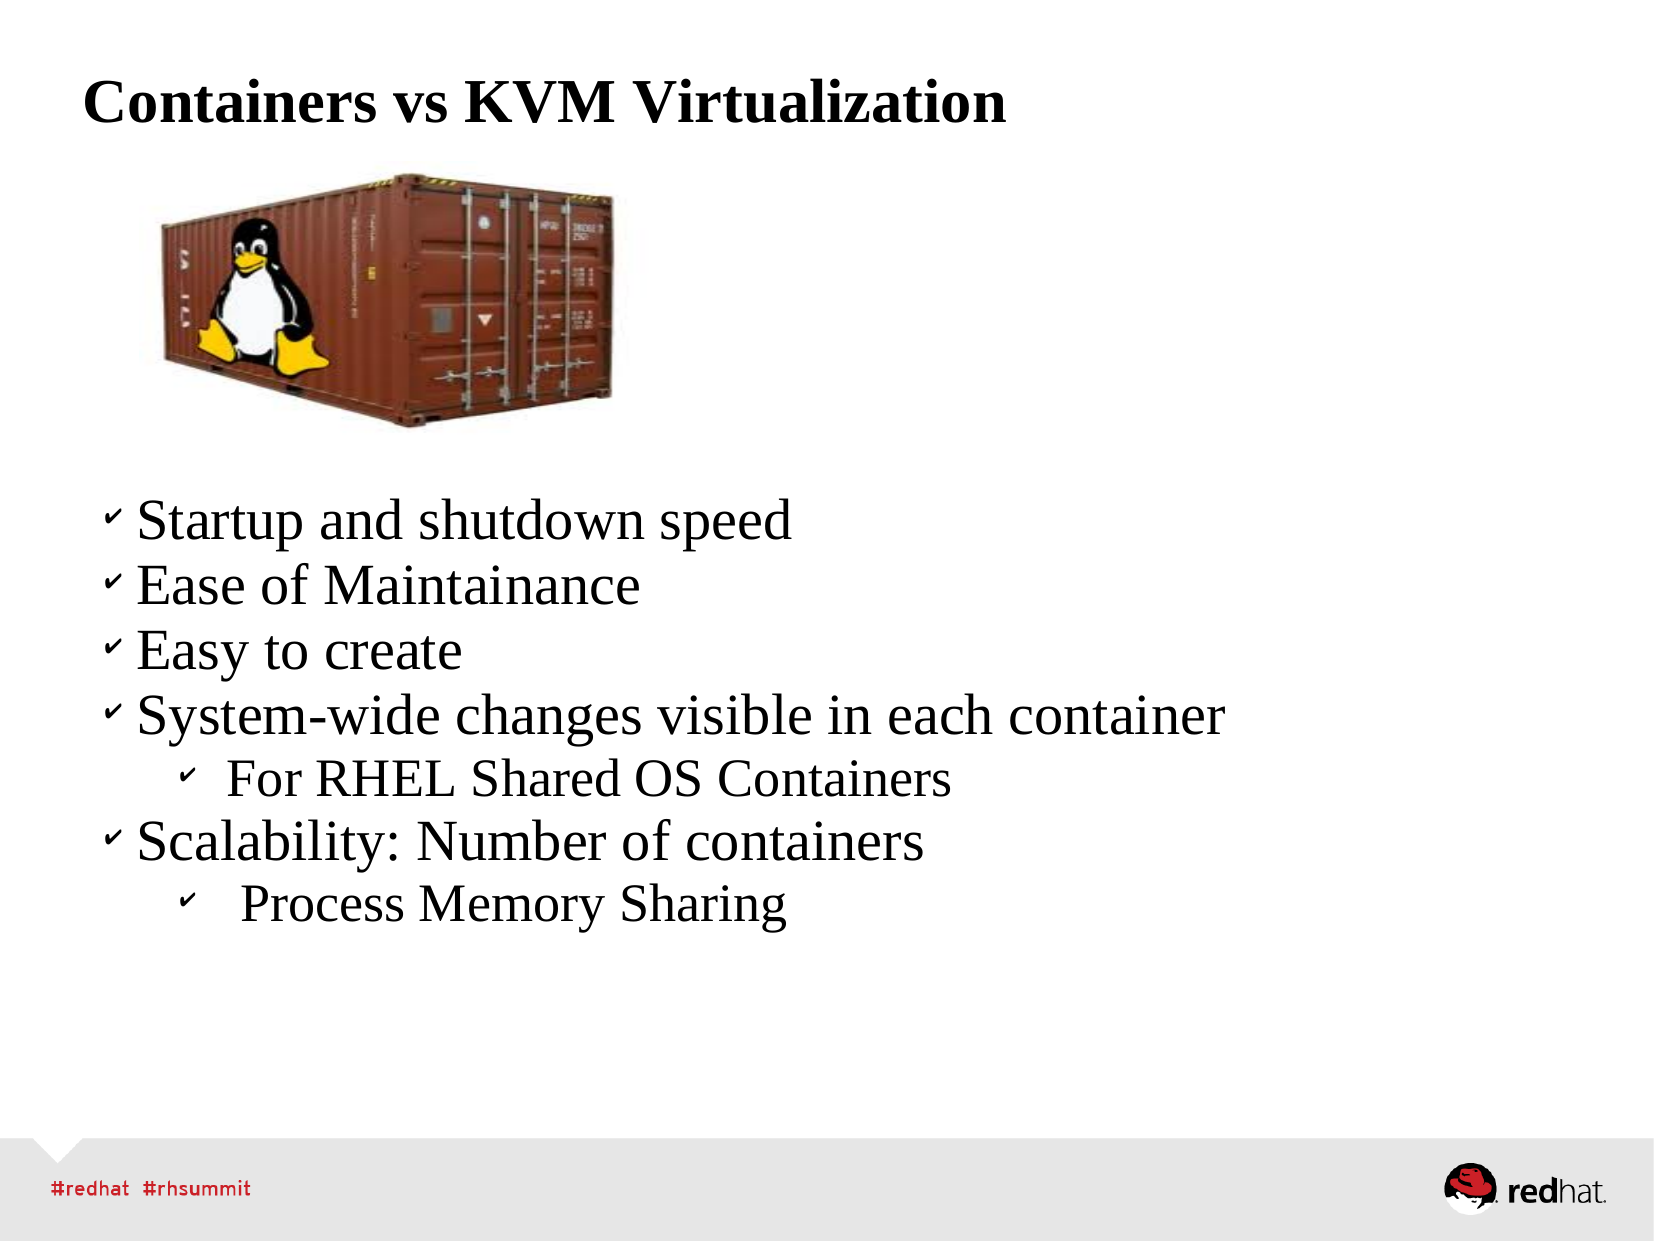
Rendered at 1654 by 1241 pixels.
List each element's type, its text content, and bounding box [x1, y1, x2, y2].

picture [0, 0, 1654, 1241]
text_box Startup and shutdown speed Ease of Maintainance Easy to create System-wide changes visible in each container For RHEL Shared OS Containers Scalability: Number of containers Process Memory Sharing [90, 480, 1606, 1024]
list [86, 244, 1576, 1088]
title Containers vs KVM Virtualization [82, 7, 1571, 196]
